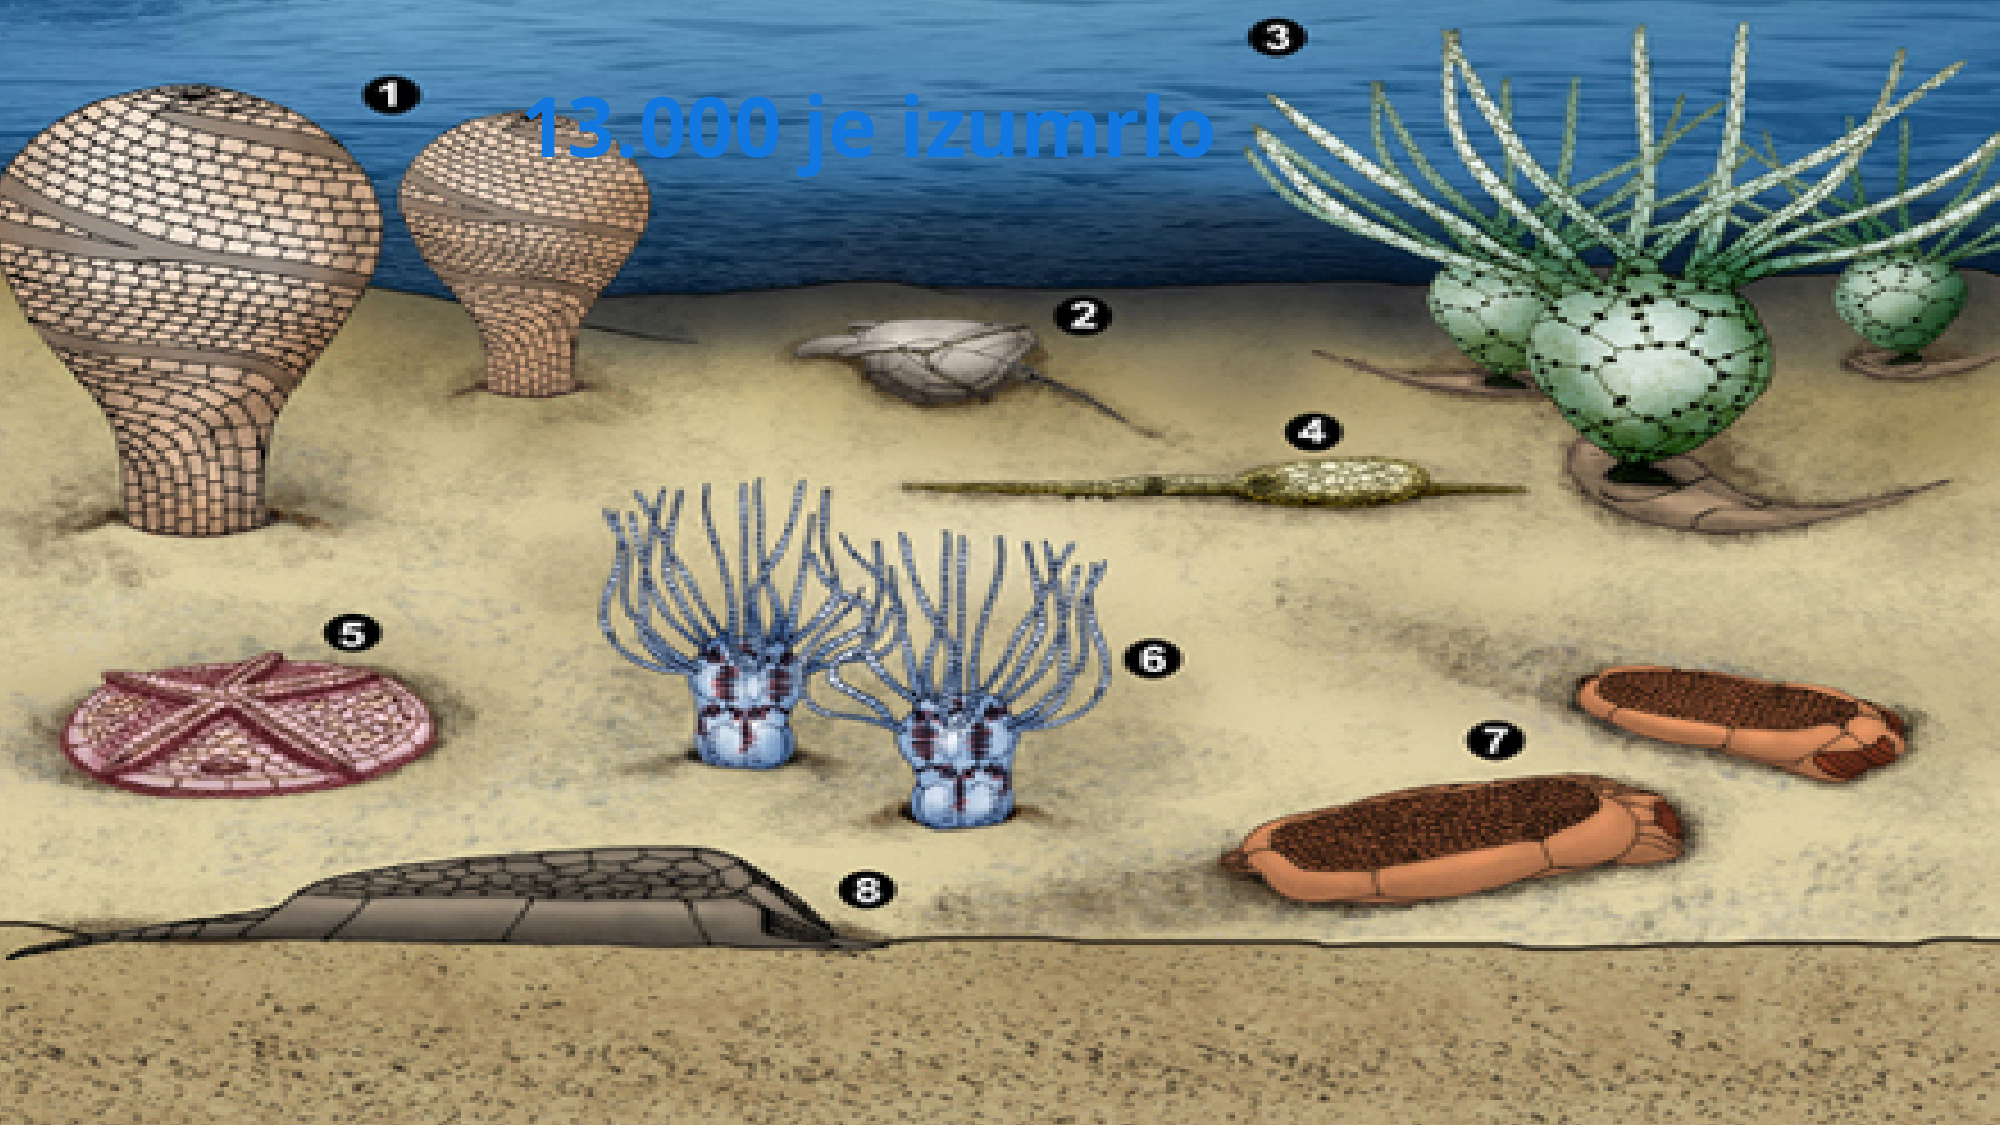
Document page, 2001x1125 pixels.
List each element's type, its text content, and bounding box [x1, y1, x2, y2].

picture [0, 0, 2000, 1125]
text_box 13.000 je izumrlo [505, 66, 1617, 182]
